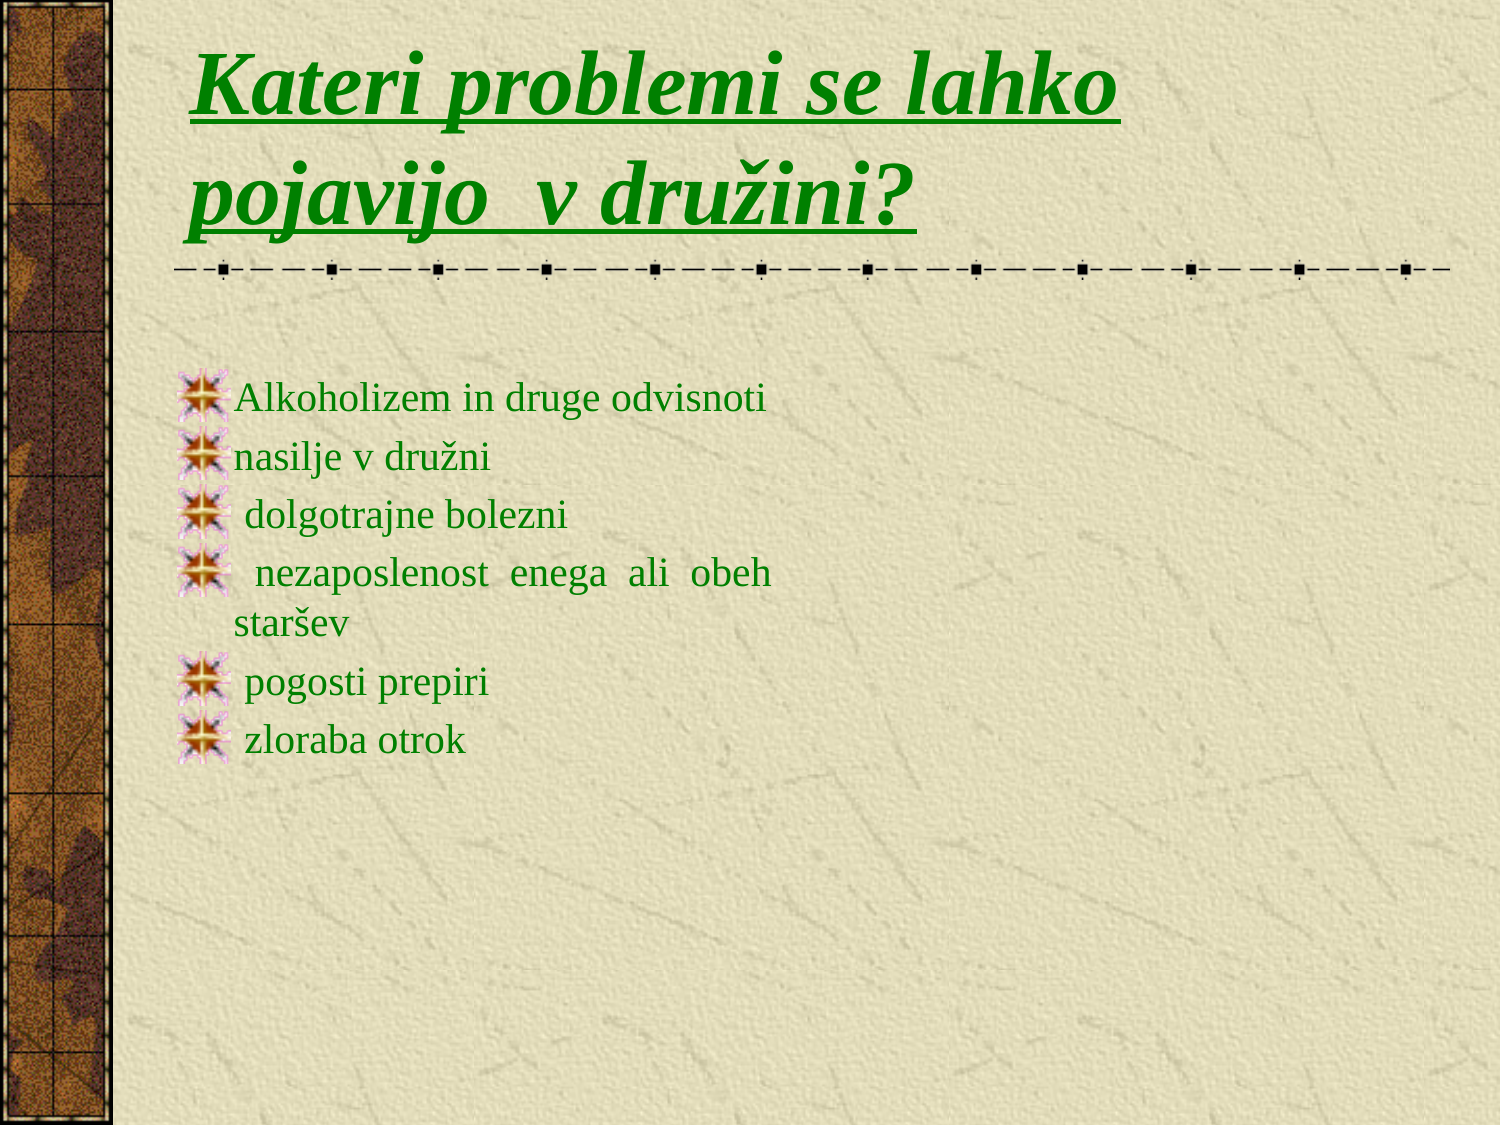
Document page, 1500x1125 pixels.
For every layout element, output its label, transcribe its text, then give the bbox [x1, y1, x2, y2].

picture [0, 0, 1500, 1125]
list Alkoholizem in druge odvisnoti nasilje v družni dolgotrajne bolezni nezaposlenost enega ali obeh staršev pogosti prepiri zloraba otrok [162, 362, 788, 1038]
title Kateri problemi se lahko pojavijo v družini? [174, 62, 1450, 250]
